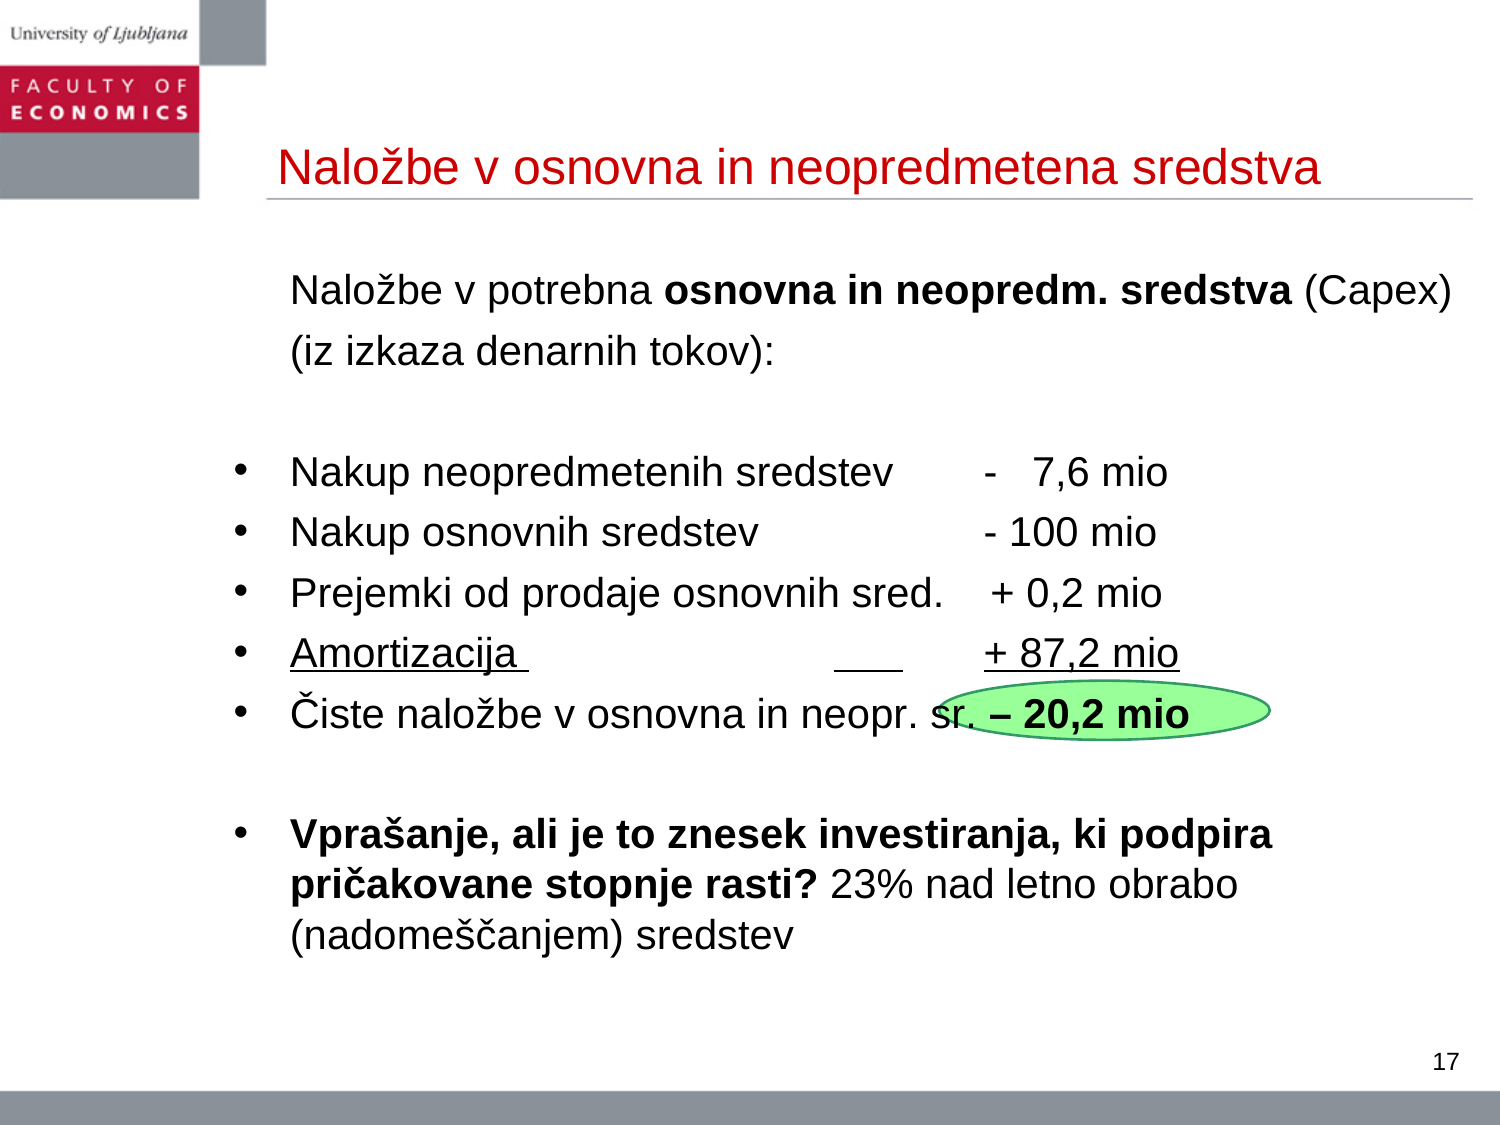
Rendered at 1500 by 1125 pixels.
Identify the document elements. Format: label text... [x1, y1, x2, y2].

list Naložbe v potrebna osnovna in neopredm. sredstva (Capex) (iz izkaza denarnih tokov): Nakup neopredmetenih sredstev - 7,6 mio Nakup osnovnih sredstev - 100 mio Prejemki od prodaje osnovnih sred. + 0,2 mio Amortizacija + 87,2 mio Čiste naložbe v osnovna in neopr. sr. – 20,2 mio Vprašanje, ali je to znesek investiranja, ki podpira pričakovane stopnje rasti? 23% nad letno obrabo (nadomeščanjem) sredstev [218, 255, 1500, 1125]
picture [0, 0, 1500, 1125]
title Naložbe v osnovna in neopredmetena sredstva [262, 24, 1476, 203]
